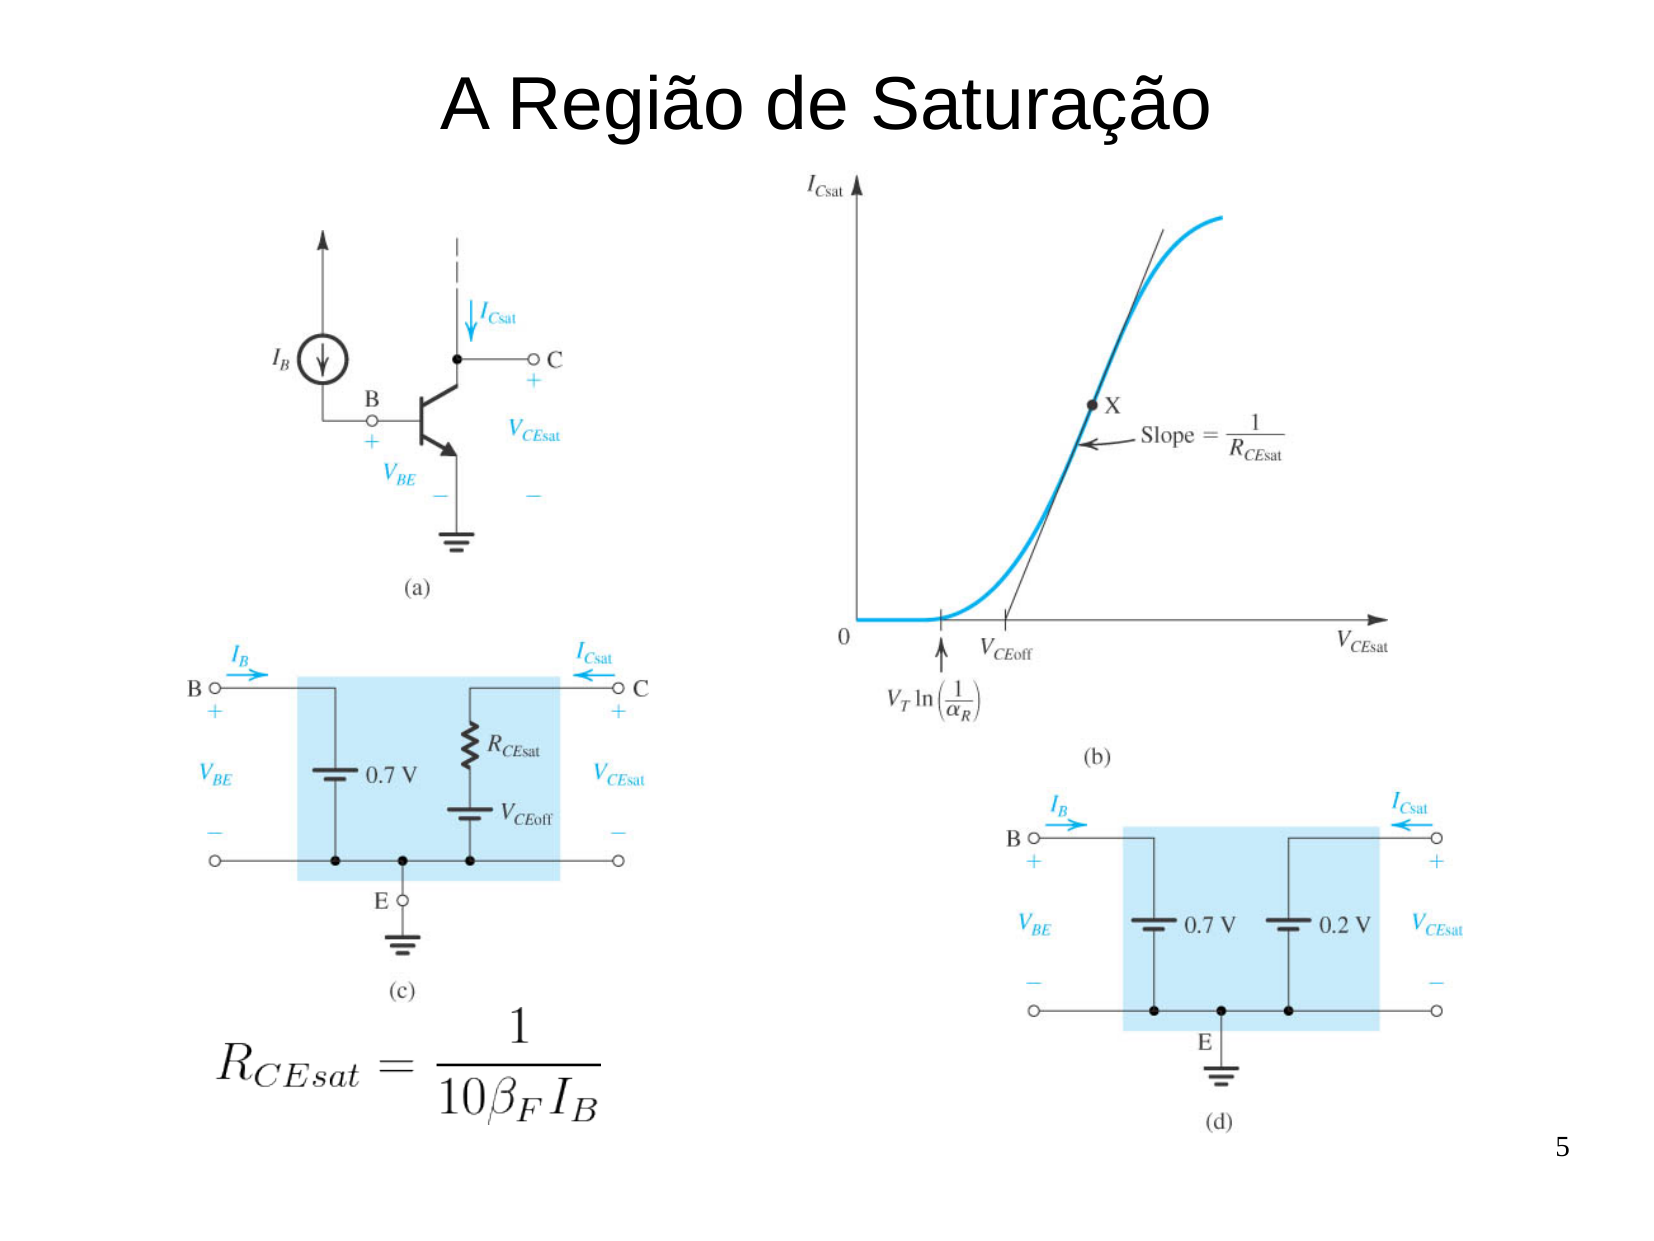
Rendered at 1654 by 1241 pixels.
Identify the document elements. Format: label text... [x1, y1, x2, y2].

picture [187, 637, 649, 1003]
picture [1006, 787, 1463, 1134]
picture [200, 1007, 601, 1126]
title A Região de Saturação [82, 56, 1571, 151]
picture [272, 230, 563, 601]
picture [807, 170, 1388, 769]
